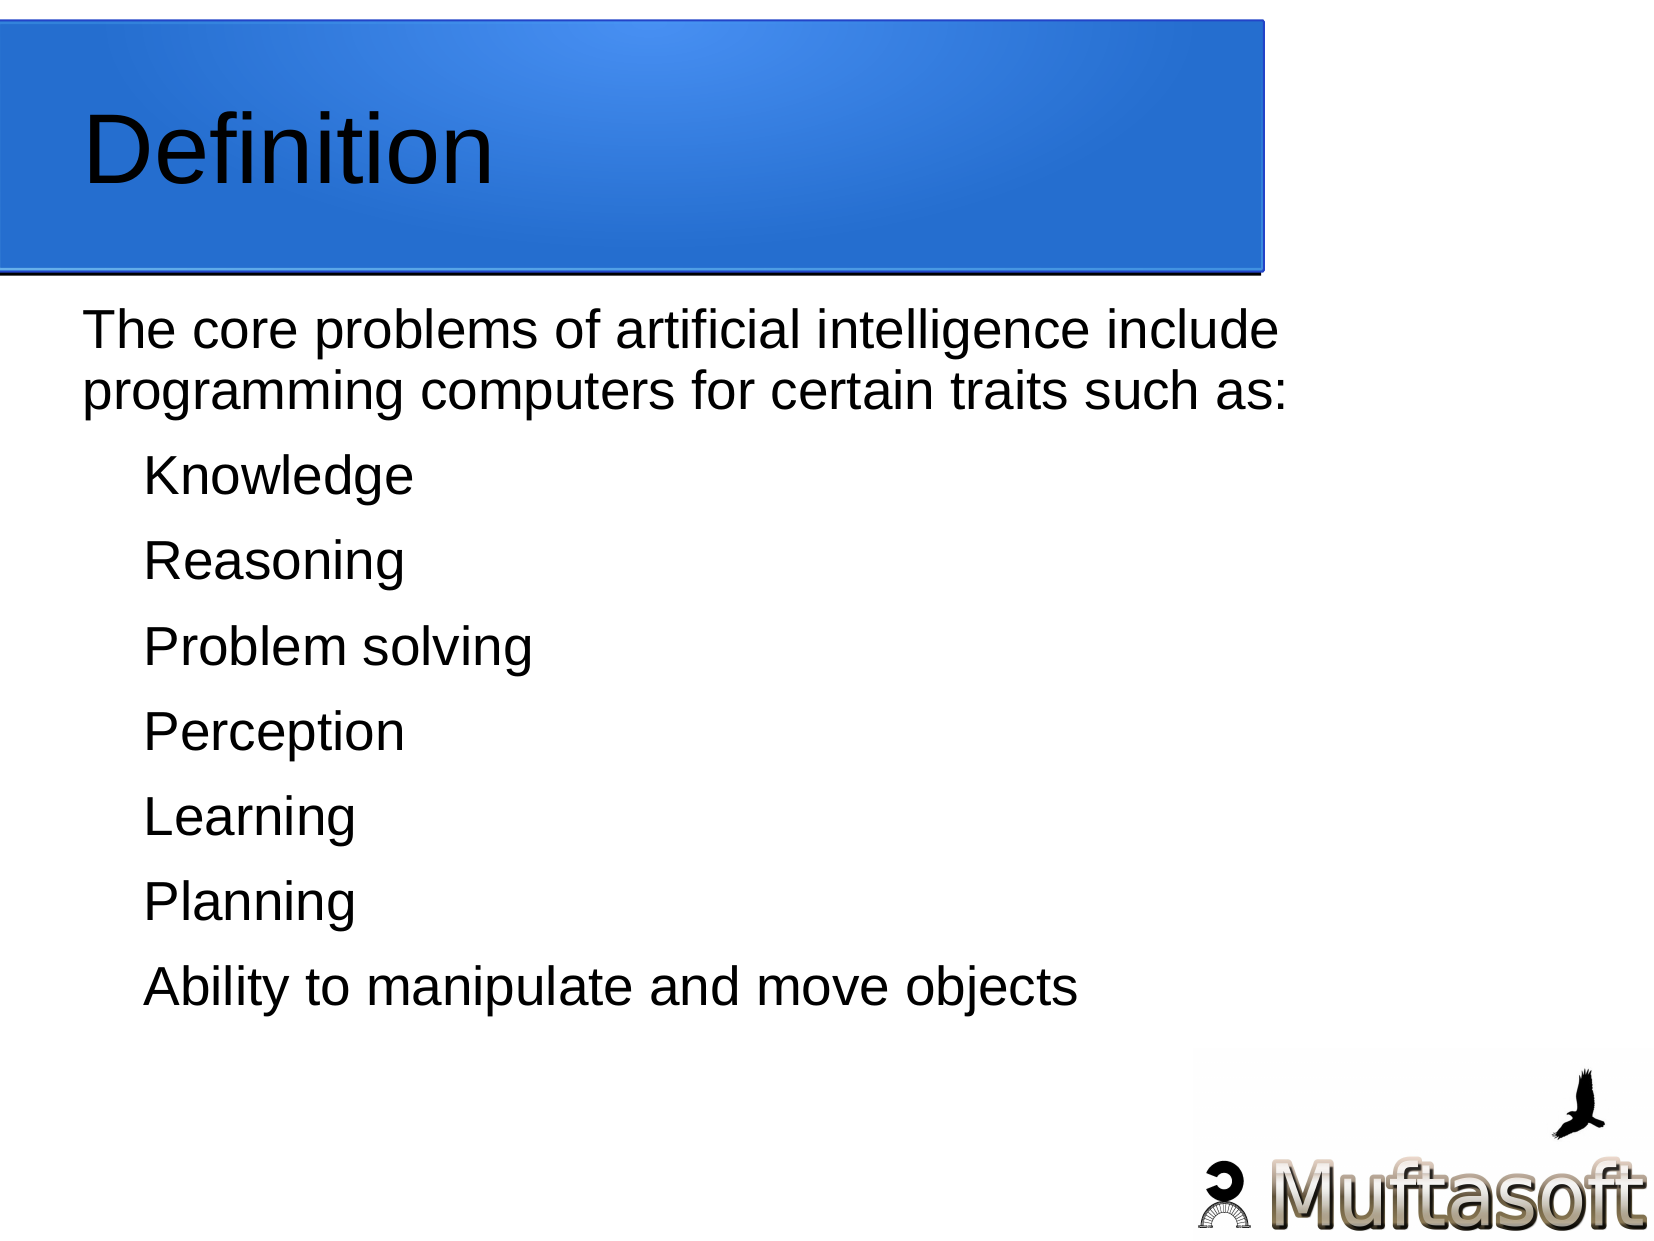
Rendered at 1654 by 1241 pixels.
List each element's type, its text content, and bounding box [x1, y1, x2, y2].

list The core problems of artificial intelligence include programming computers for certain traits such as: Knowledge Reasoning Problem solving Perception Learning Planning Ability to manipulate and move objects [82, 299, 1571, 1019]
picture [1193, 1048, 1654, 1241]
title Definition [82, 47, 1235, 252]
